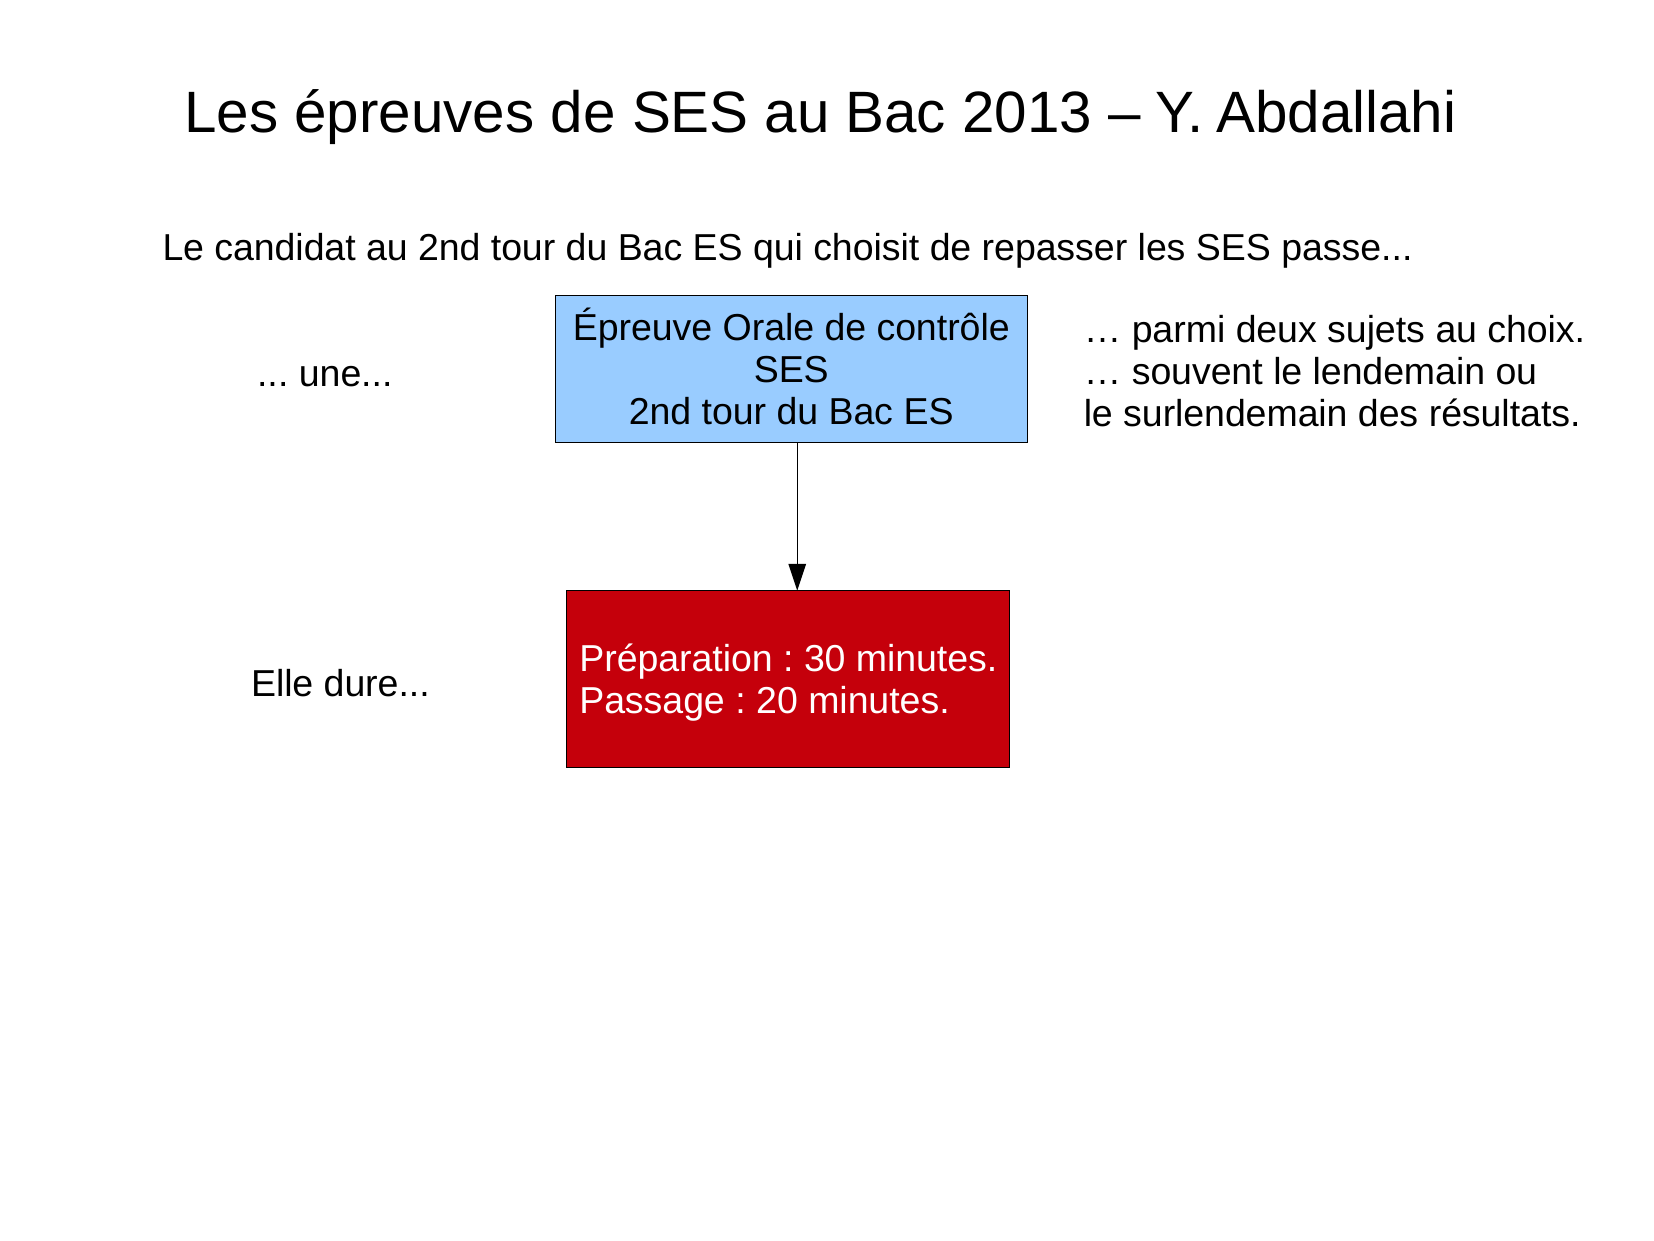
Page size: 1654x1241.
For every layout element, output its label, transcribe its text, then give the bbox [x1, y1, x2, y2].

text_box … parmi deux sujets au choix. … souvent le lendemain ou le surlendemain des résultats. [1069, 301, 1602, 442]
text_box Elle dure... [236, 655, 446, 713]
text_box Préparation : 30 minutes. Passage : 20 minutes. [566, 590, 1010, 768]
text_box Le candidat au 2nd tour du Bac ES qui choisit de repasser les SES passe... [147, 218, 1431, 276]
title Les épreuves de SES au Bac 2013 – Y. Abdallahi [76, 53, 1566, 172]
text_box ... une... [147, 345, 502, 403]
text_box Épreuve Orale de contrôle SES 2nd tour du Bac ES [555, 295, 1028, 443]
